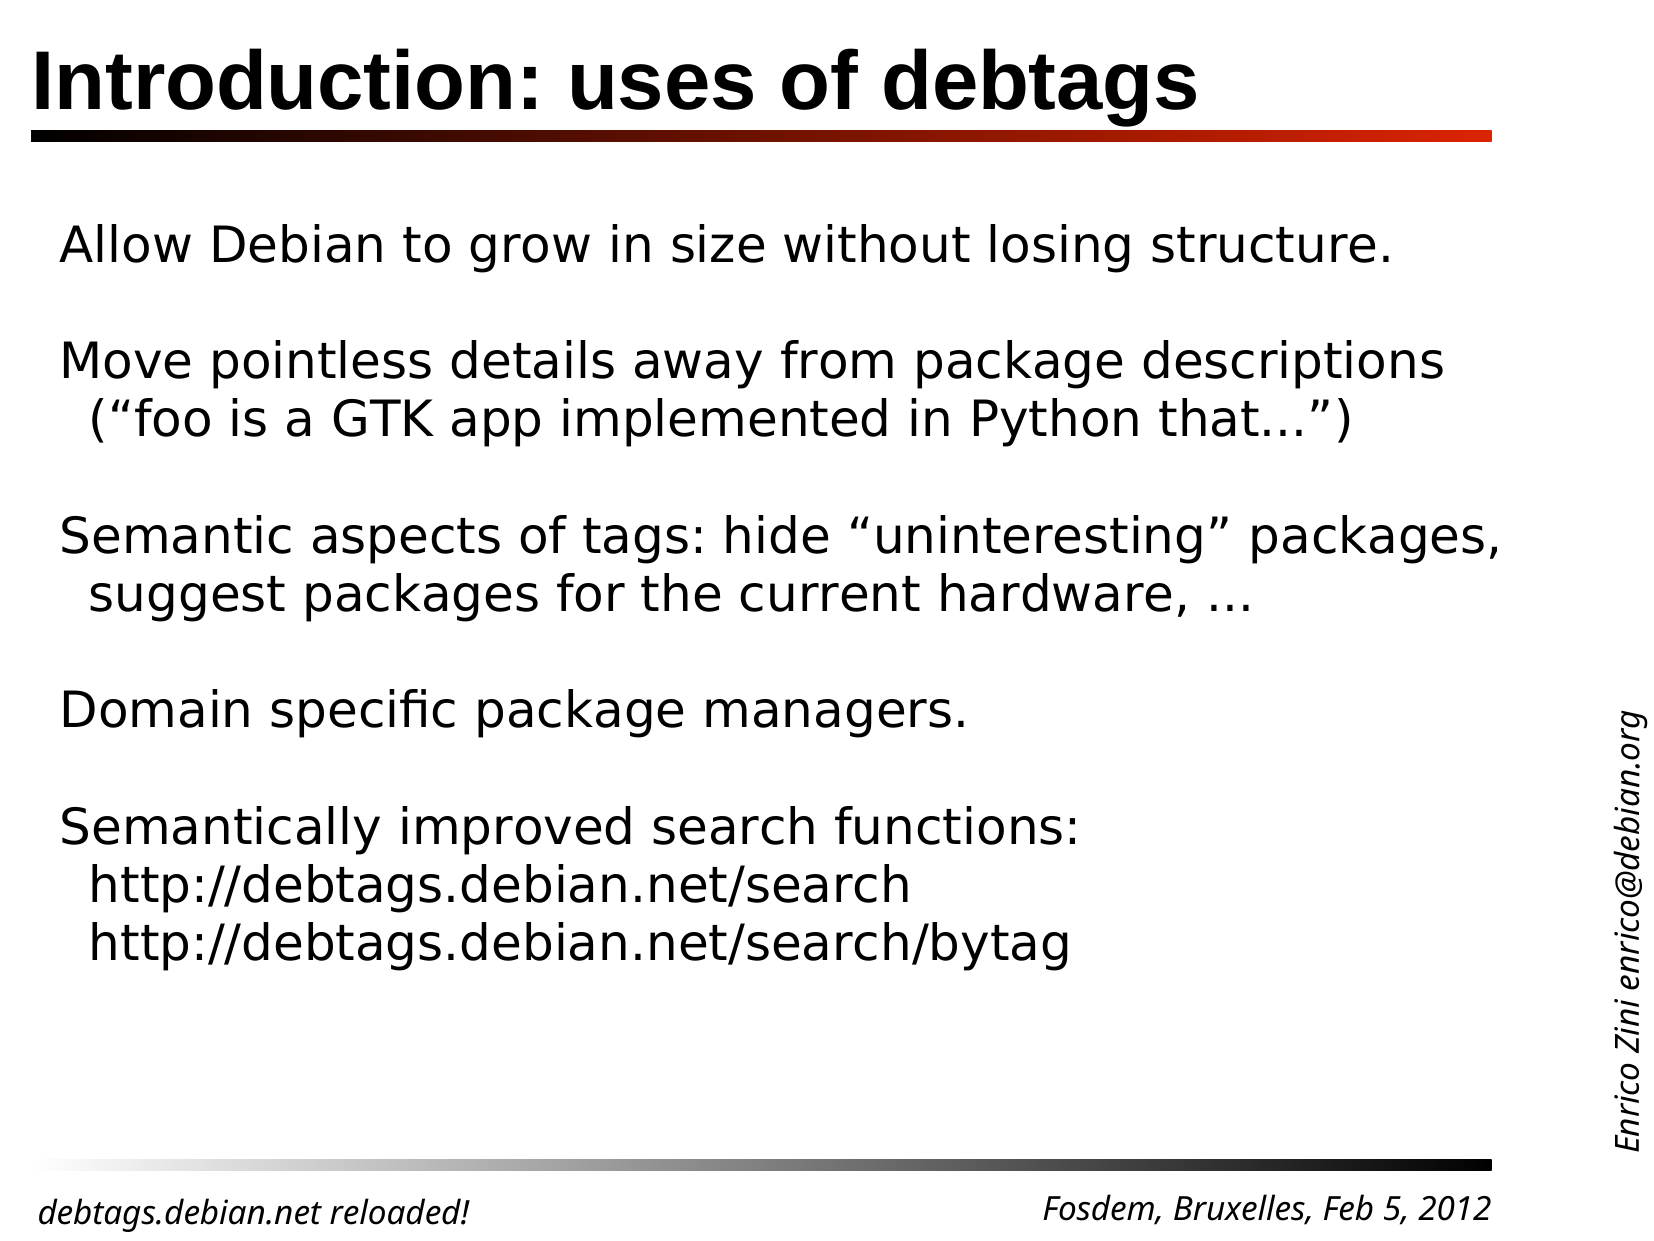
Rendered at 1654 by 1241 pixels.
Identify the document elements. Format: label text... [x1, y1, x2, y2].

text_box Introduction: uses of debtags [31, 34, 1438, 168]
text_box Allow Debian to grow in size without losing structure. Move pointless details away from package descriptions (“foo is a GTK app implemented in Python that...”) Semantic aspects of tags: hide “uninteresting” packages, suggest packages for the current hardware, ... Domain specific package managers. Semantically improved search functions: http://debtags.debian.net/search http://debtags.debian.net/search/bytag [30, 215, 1507, 1090]
